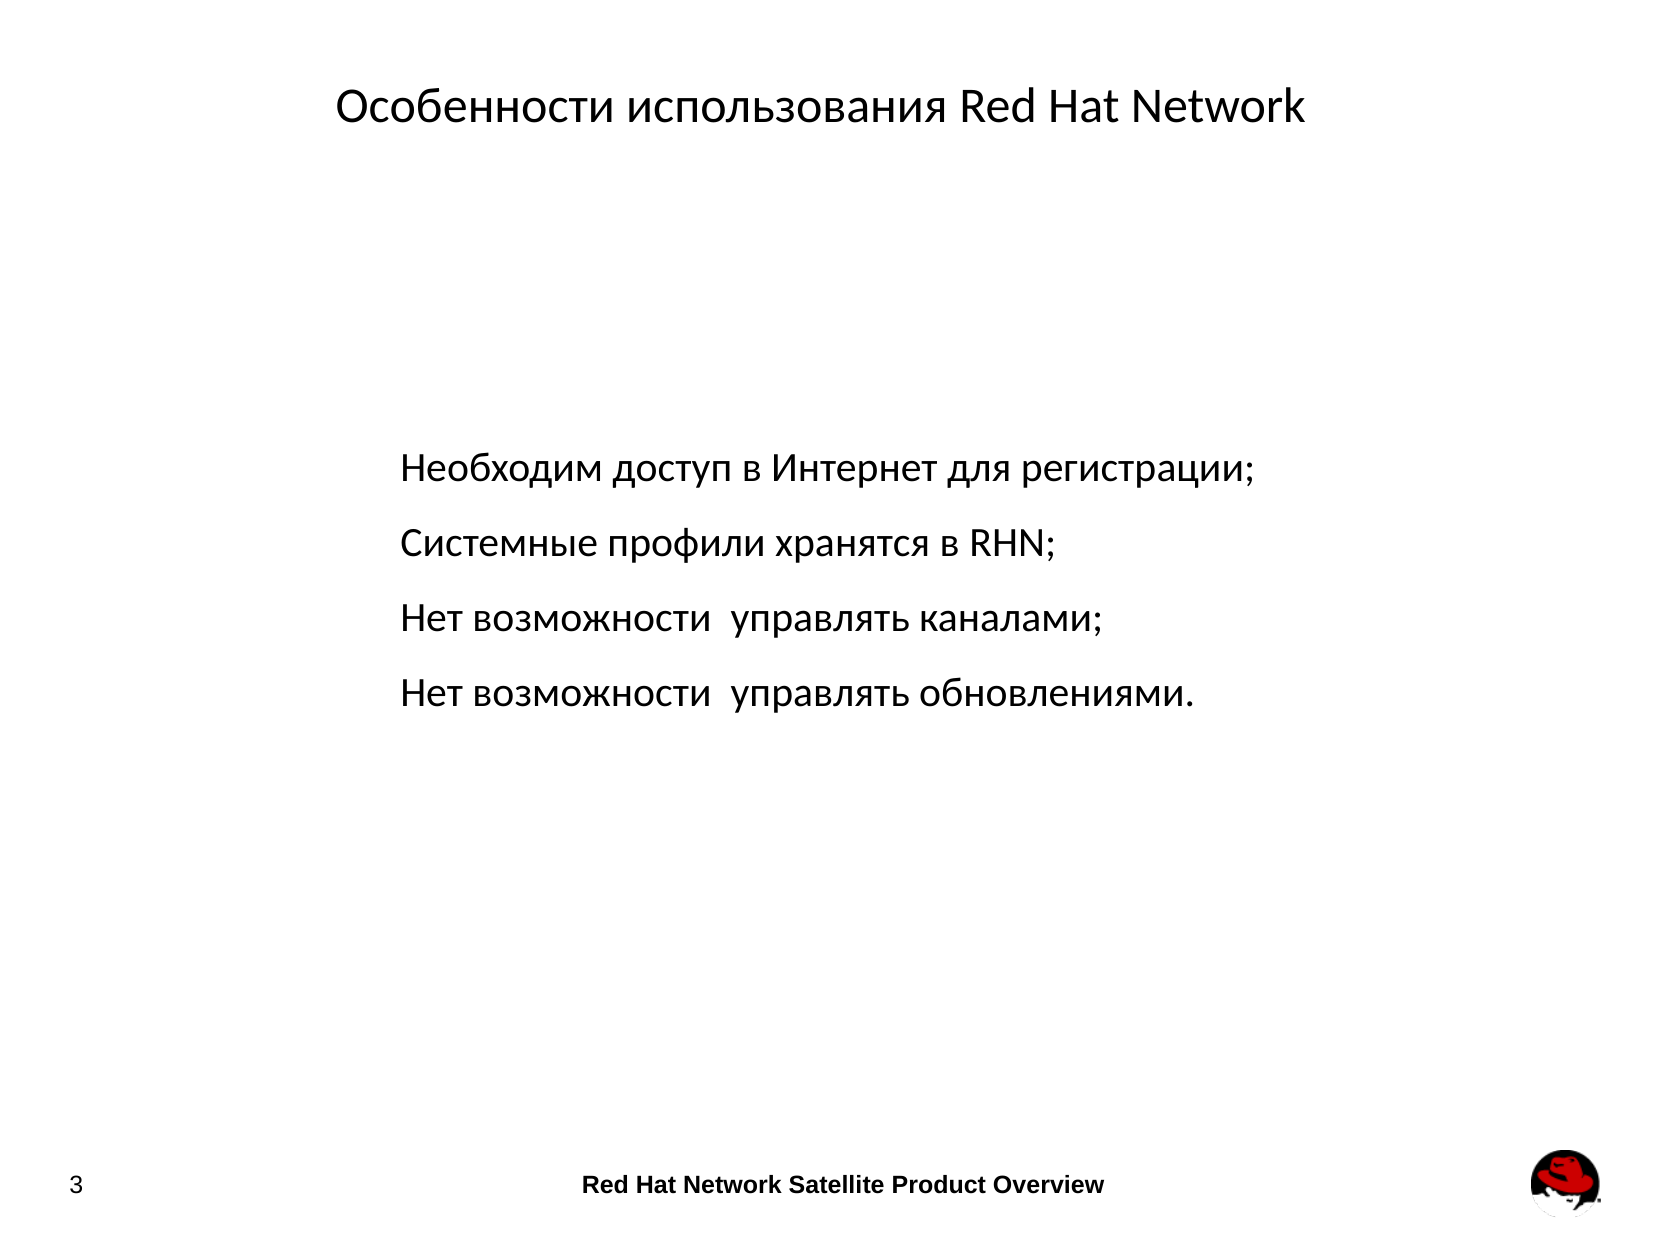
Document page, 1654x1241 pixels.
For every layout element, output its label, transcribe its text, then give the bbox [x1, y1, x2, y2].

text_box Необходим доступ в Интернет для регистрации; Системные профили хранятся в RHN; Нет возможности управлять каналами; Нет возможности управлять обновлениями. [76, 407, 1530, 818]
picture [1531, 1150, 1601, 1218]
text_box Особенности использования Red Hat Network [248, 64, 1394, 200]
